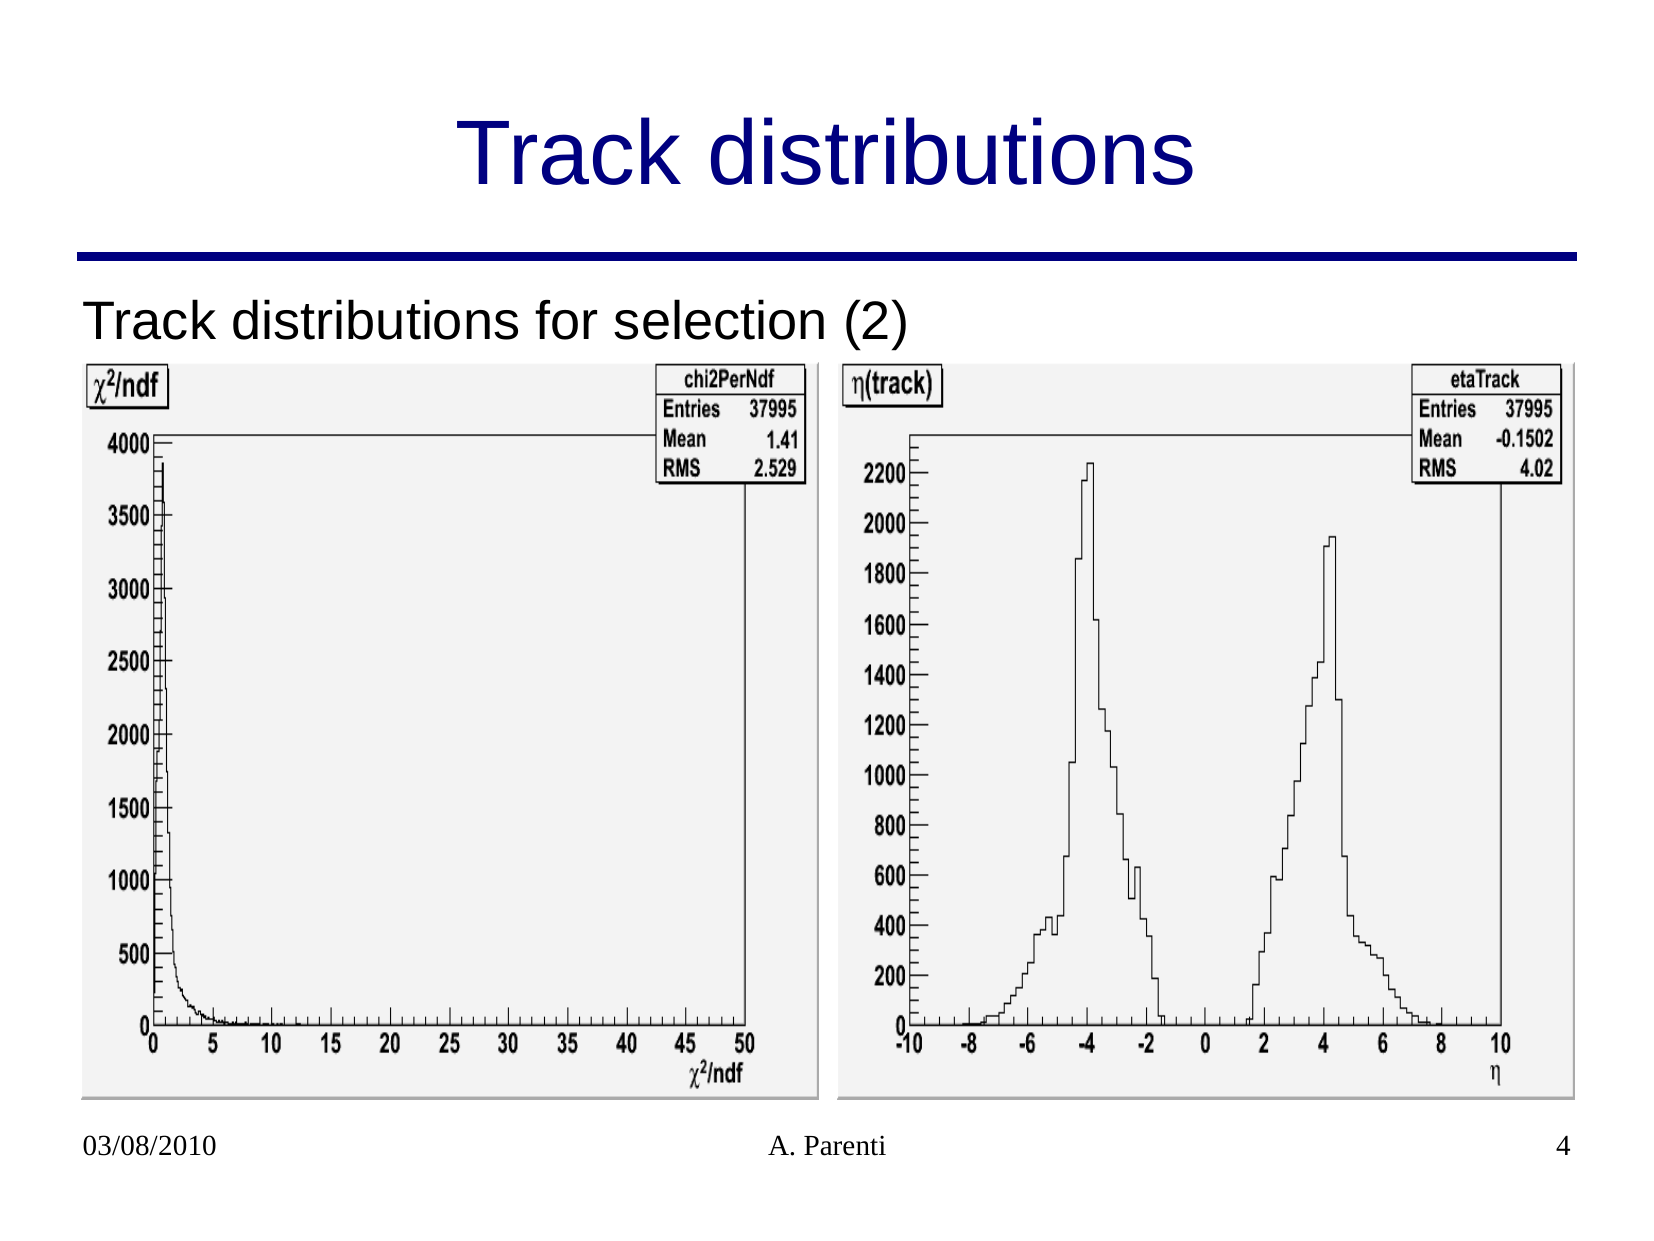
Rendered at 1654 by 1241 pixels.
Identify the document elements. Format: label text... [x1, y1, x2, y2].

list Track distributions for selection (2) [82, 290, 1571, 1109]
picture [836, 361, 1575, 1100]
title Track distributions [82, 49, 1571, 257]
picture [80, 361, 819, 1100]
